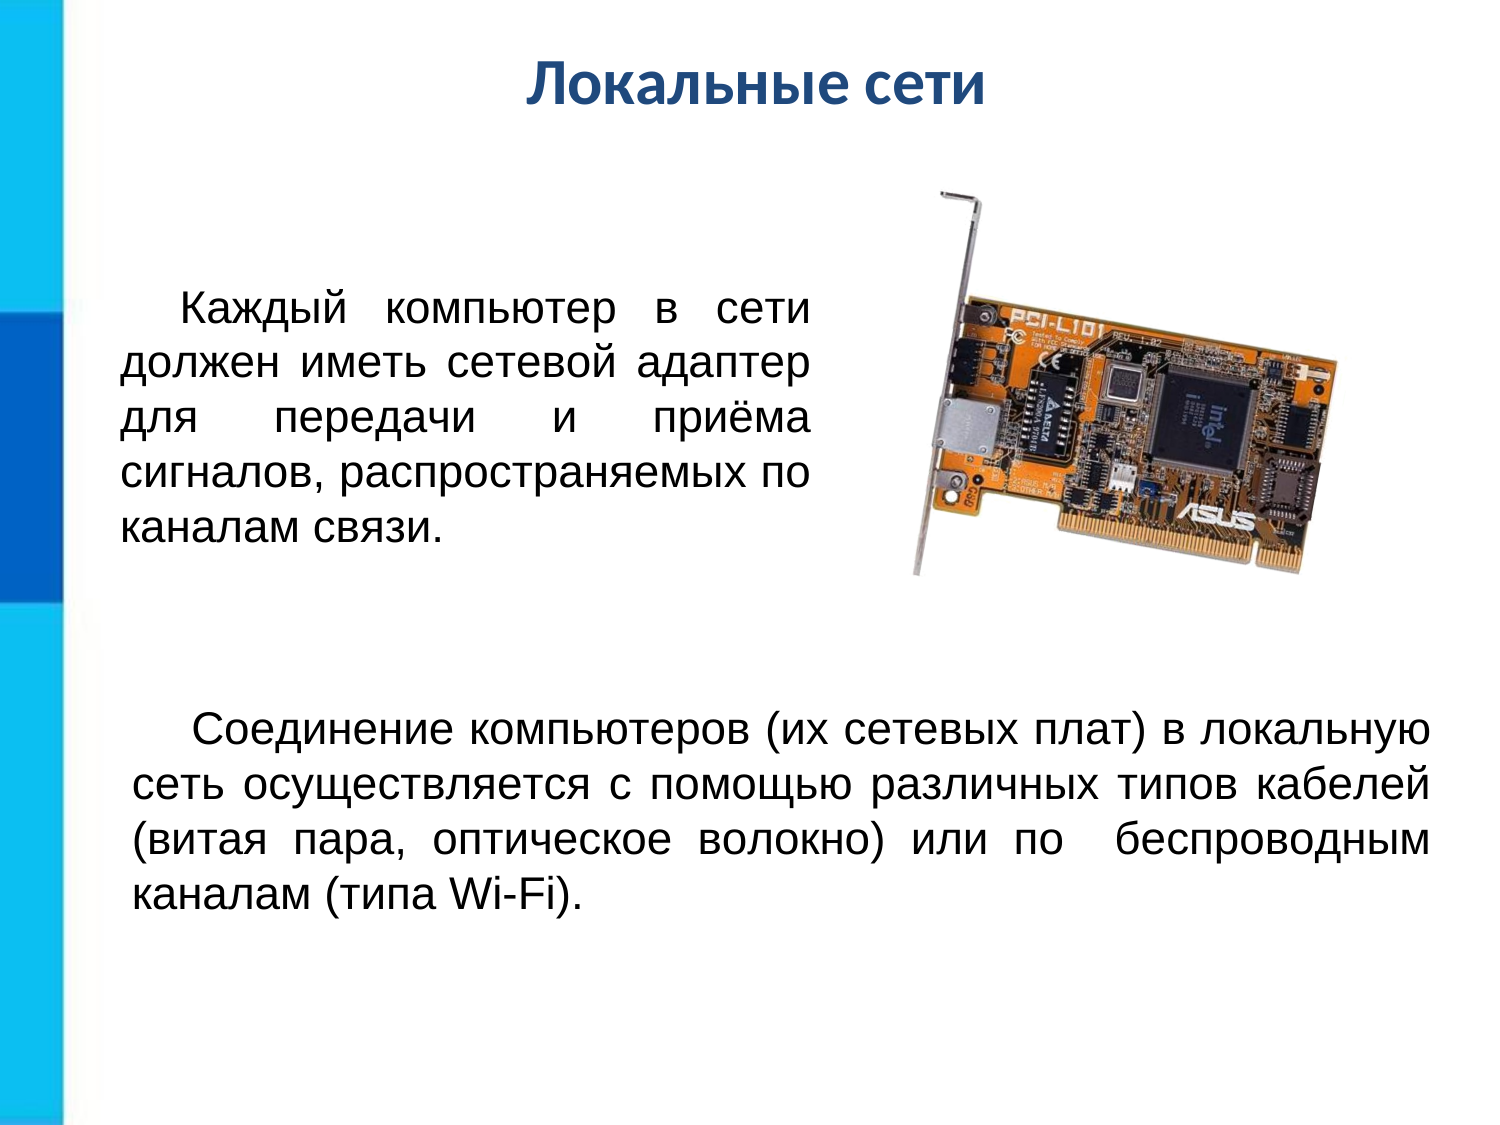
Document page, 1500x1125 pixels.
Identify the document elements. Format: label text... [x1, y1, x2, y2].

text_box Соединение компьютеров (их сетевых плат) в локальную сеть осуществляется с помощью различных типов кабелей (витая пара, оптическое волокно) или по беспроводным каналам (типа Wi-Fi). [117, 691, 1447, 927]
text_box Каждый компьютер в сети должен иметь сетевой адаптер для передачи и приёма сигналов, распространяемых по каналам связи. [105, 269, 827, 560]
text_box Локальные сети [88, 31, 1425, 126]
picture [0, 0, 1500, 1125]
